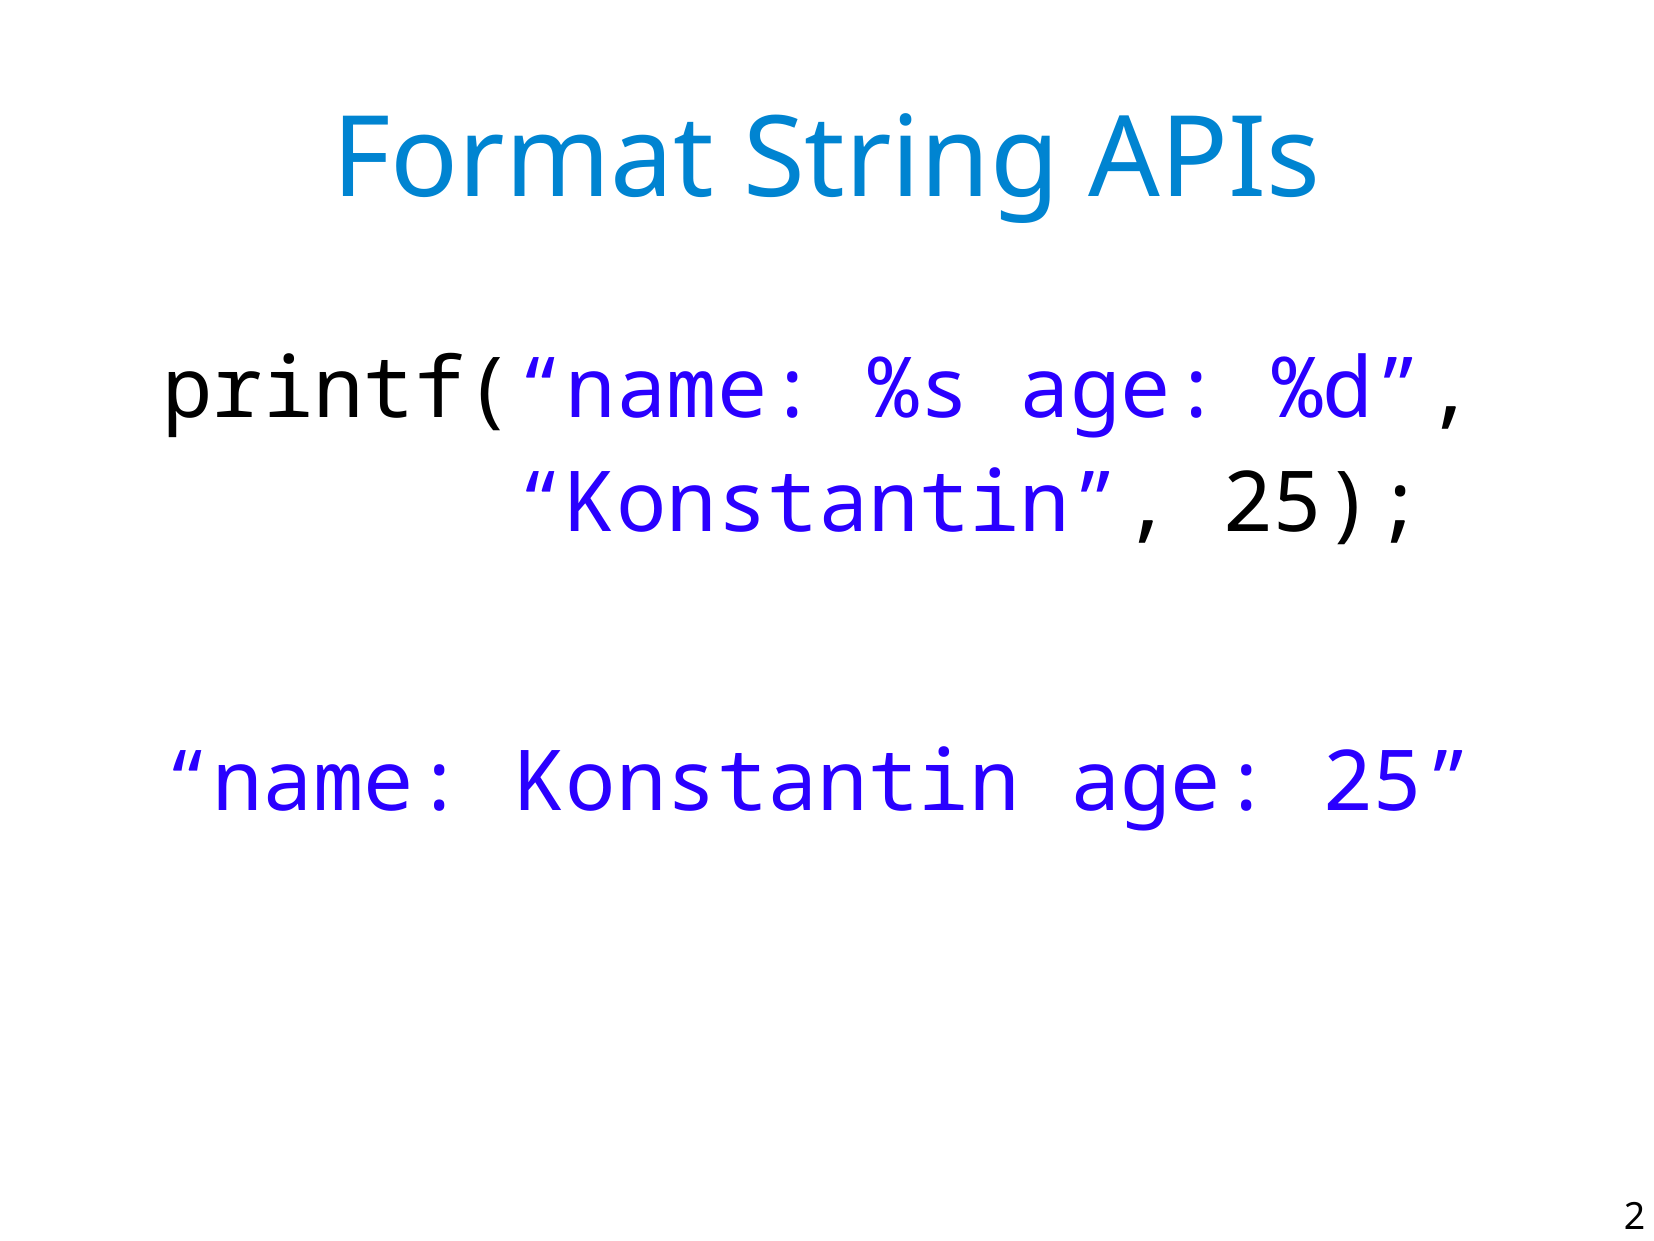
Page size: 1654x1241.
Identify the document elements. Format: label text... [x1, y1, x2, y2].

title Format String APIs [82, 49, 1571, 257]
text_box printf(“name: %s age: %d”, “Konstantin”, 25); “name: Konstantin age: 25” [102, 327, 1547, 845]
